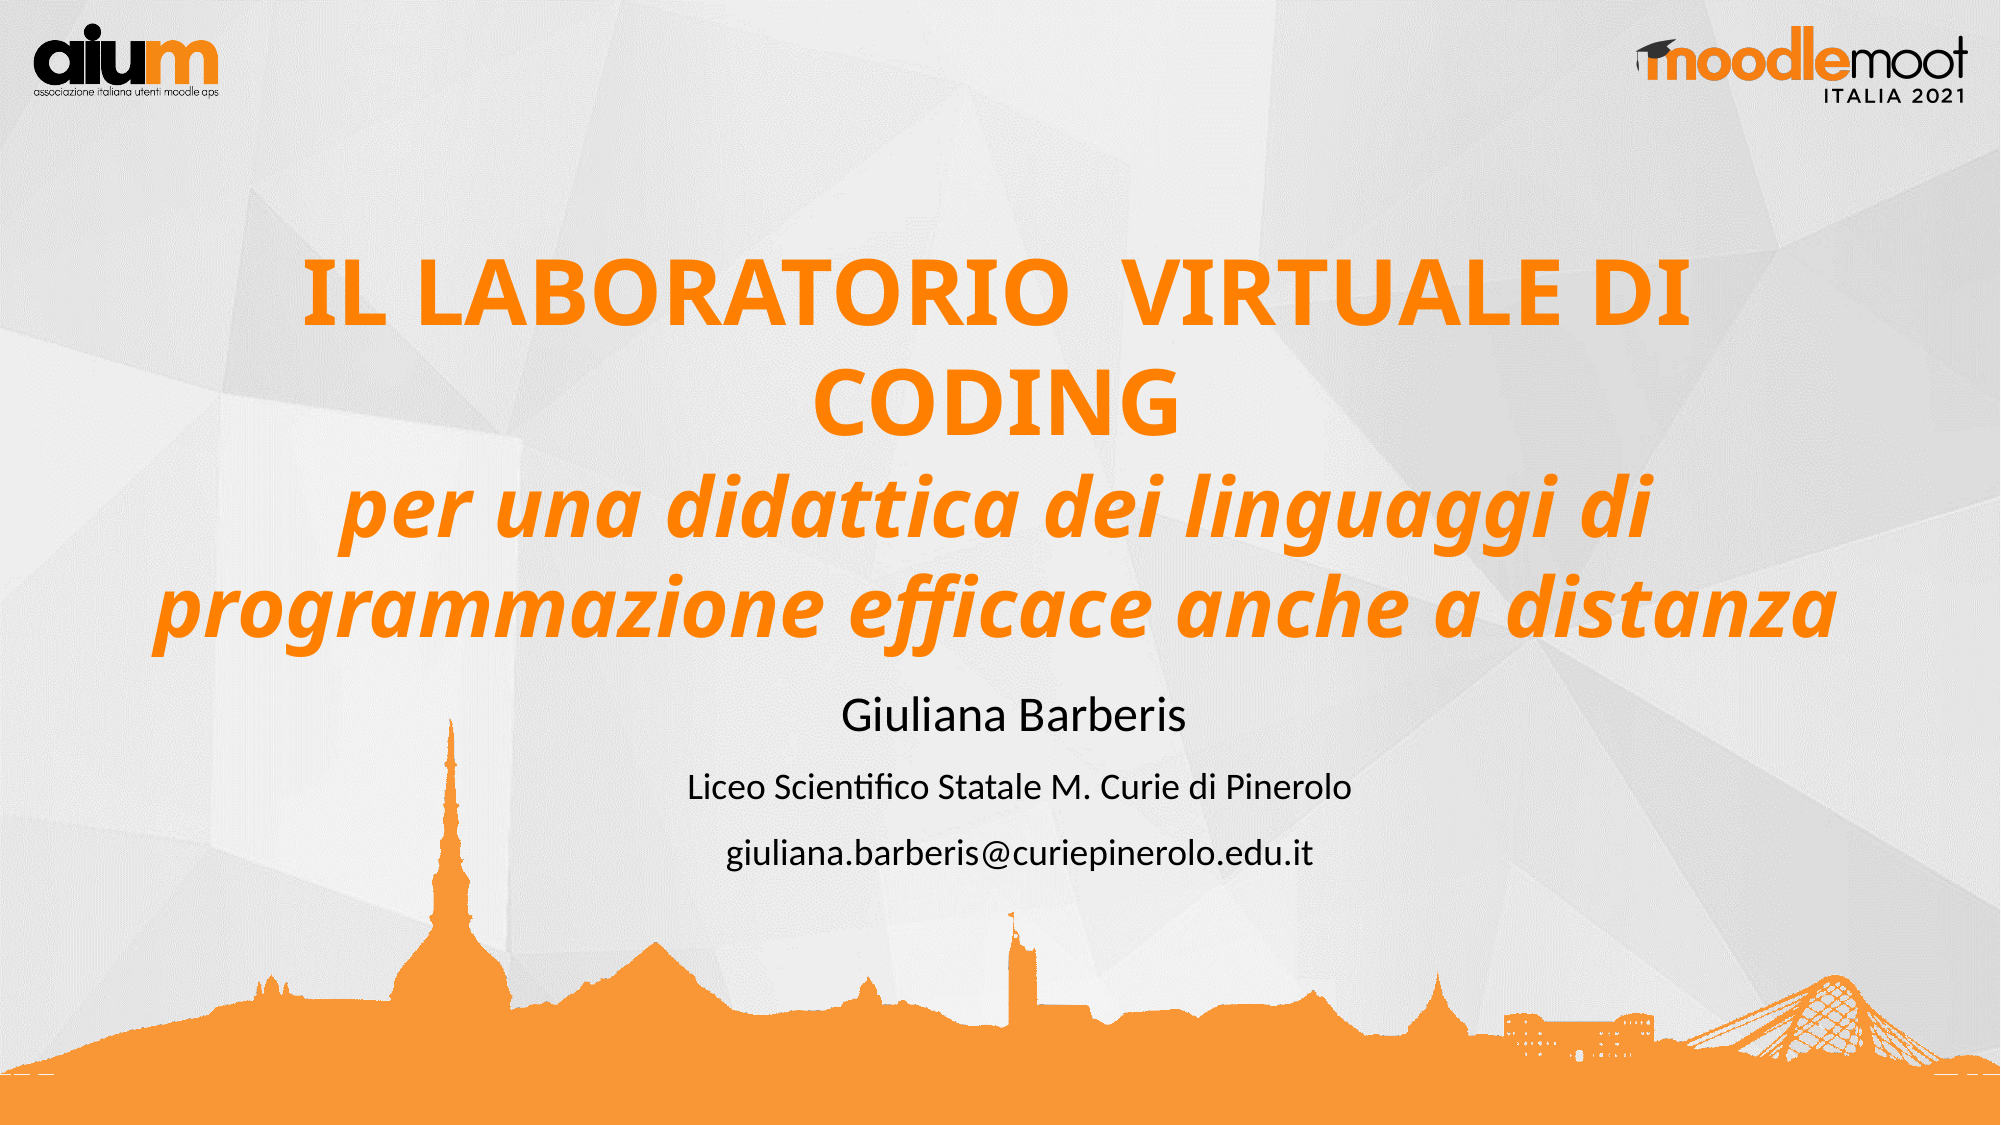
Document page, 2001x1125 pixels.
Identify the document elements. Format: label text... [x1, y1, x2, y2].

subtitle Giuliana Barberis Liceo Scientifico Statale M. Curie di Pinerolo giuliana.barberis@curiepinerolo.edu.it [270, 673, 1771, 946]
picture [0, 0, 2001, 1125]
title IL LABORATORIO VIRTUALE DI CODING per una didattica dei linguaggi di programmazione efficace anche a distanza [120, 270, 1876, 662]
